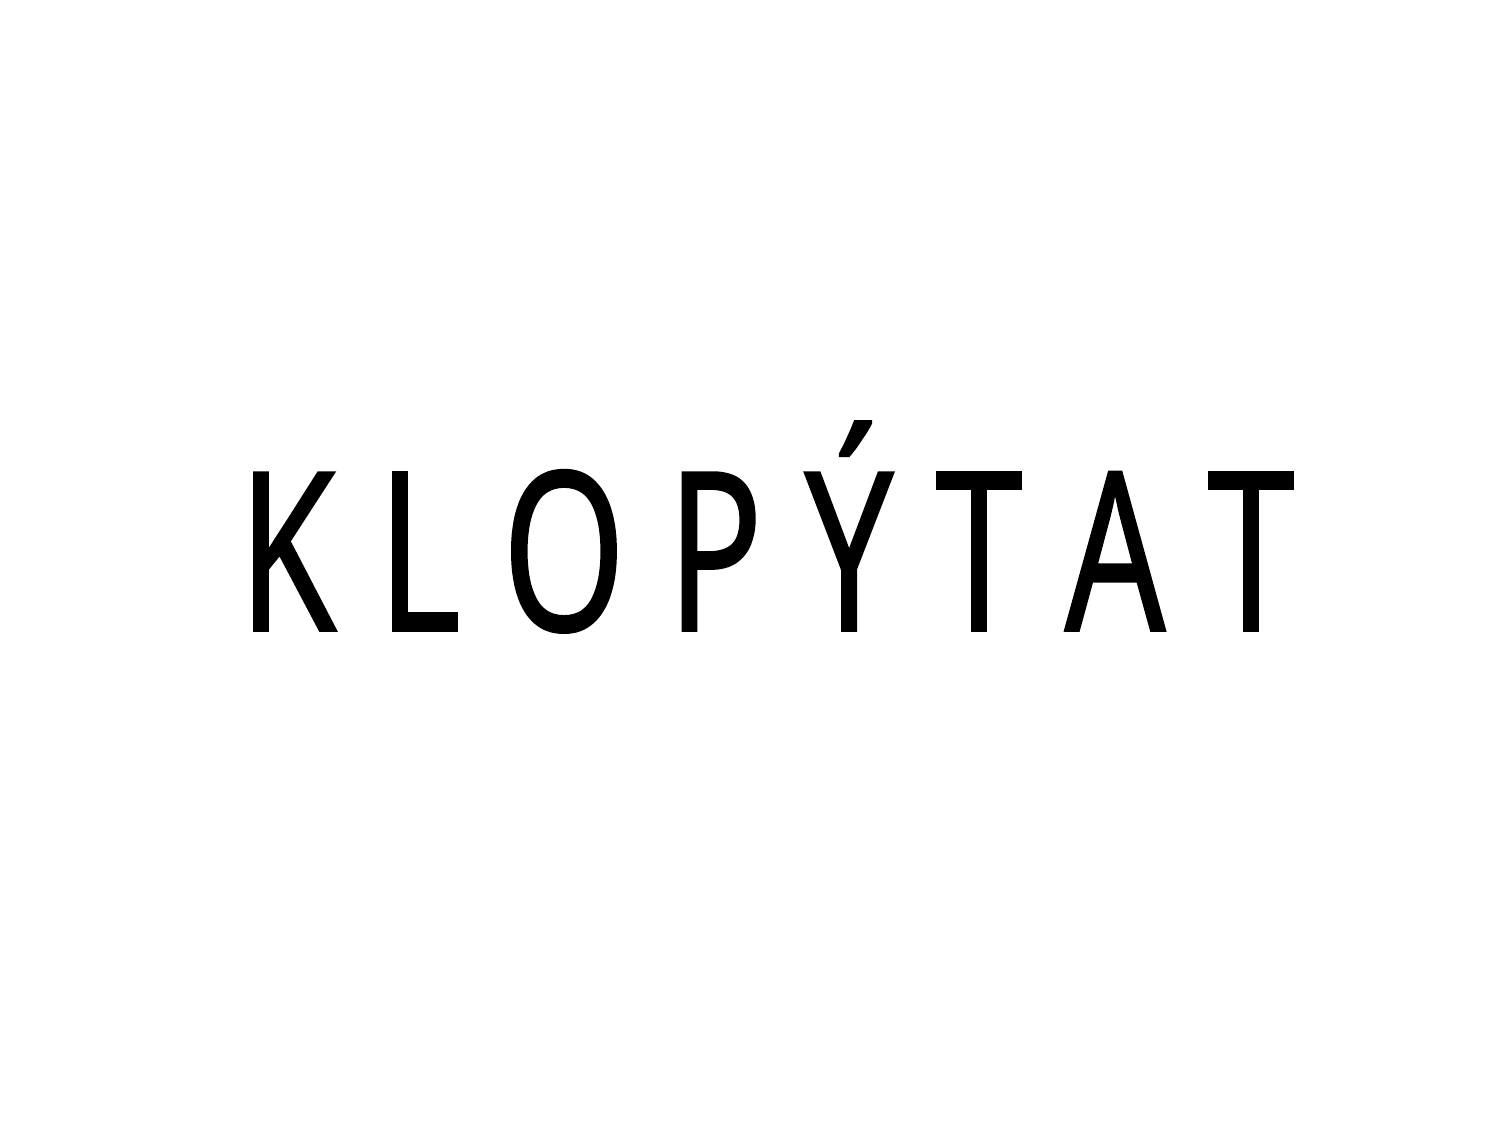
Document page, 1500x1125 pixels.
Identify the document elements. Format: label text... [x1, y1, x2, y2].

text_box K L O P Ý T A T [804, 472, 894, 632]
text_box K L O P Ý T A T [253, 472, 337, 632]
text_box K L O P Ý T A T [936, 472, 1022, 632]
text_box K L O P Ý T A T [682, 472, 755, 632]
text_box K L O P Ý T A T [511, 469, 617, 634]
text_box K L O P Ý T A T [1208, 472, 1294, 632]
text_box K L O P Ý T A T [1064, 471, 1166, 632]
text_box K L O P Ý T A T [839, 420, 872, 457]
text_box K L O P Ý T A T [393, 472, 457, 632]
